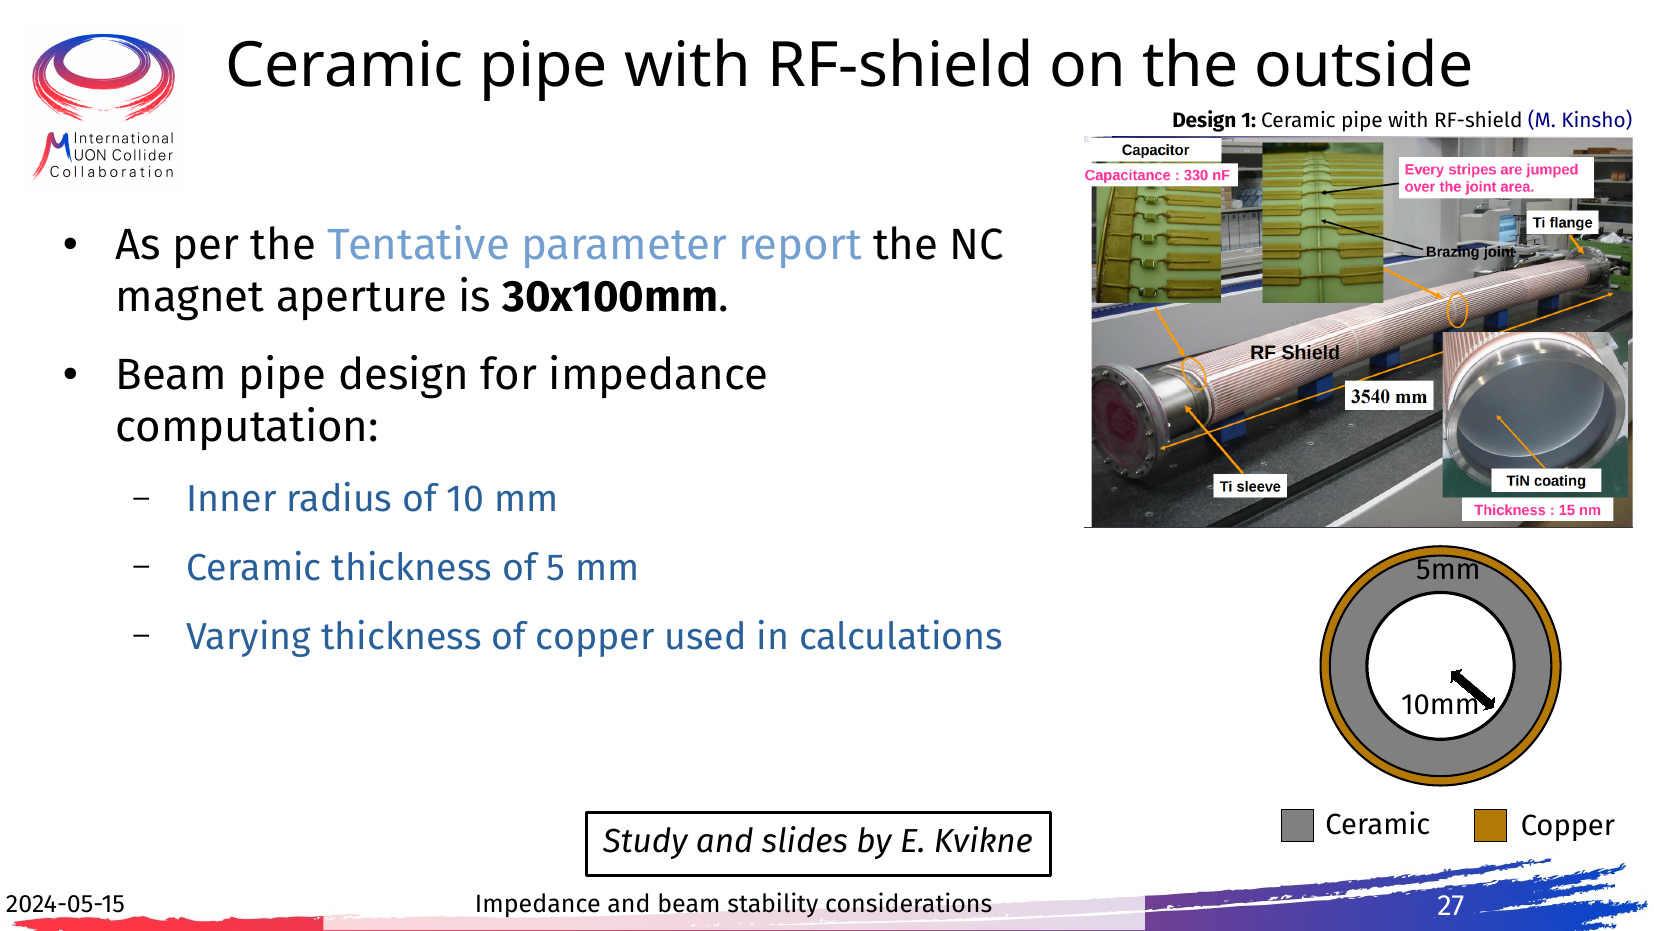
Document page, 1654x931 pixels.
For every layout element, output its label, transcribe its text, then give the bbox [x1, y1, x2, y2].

text_box [1281, 809, 1310, 842]
picture [0, 848, 1654, 931]
text_box 5mm [1401, 545, 1512, 596]
text_box 10mm [1386, 680, 1497, 764]
text_box [1320, 552, 1561, 786]
list Design 1: Ceramic pipe with RF-shield (M. Kinsho) [1101, 107, 1654, 154]
picture [21, 21, 188, 189]
list As per the Tentative parameter report the NC magnet aperture is 30x100mm. Beam pipe design for impedance computation: Inner radius of 10 mm Ceramic thickness of 5 mm Varying thickness of copper used in calculations [45, 218, 1007, 831]
picture [1084, 136, 1633, 528]
text_box Copper [1506, 801, 1636, 885]
title Ceramic pipe with RF-shield on the outside [225, 19, 1571, 181]
text_box [1474, 809, 1507, 842]
text_box Ceramic [1310, 800, 1461, 884]
text_box Study and slides by E. Kvikne [586, 812, 1051, 871]
